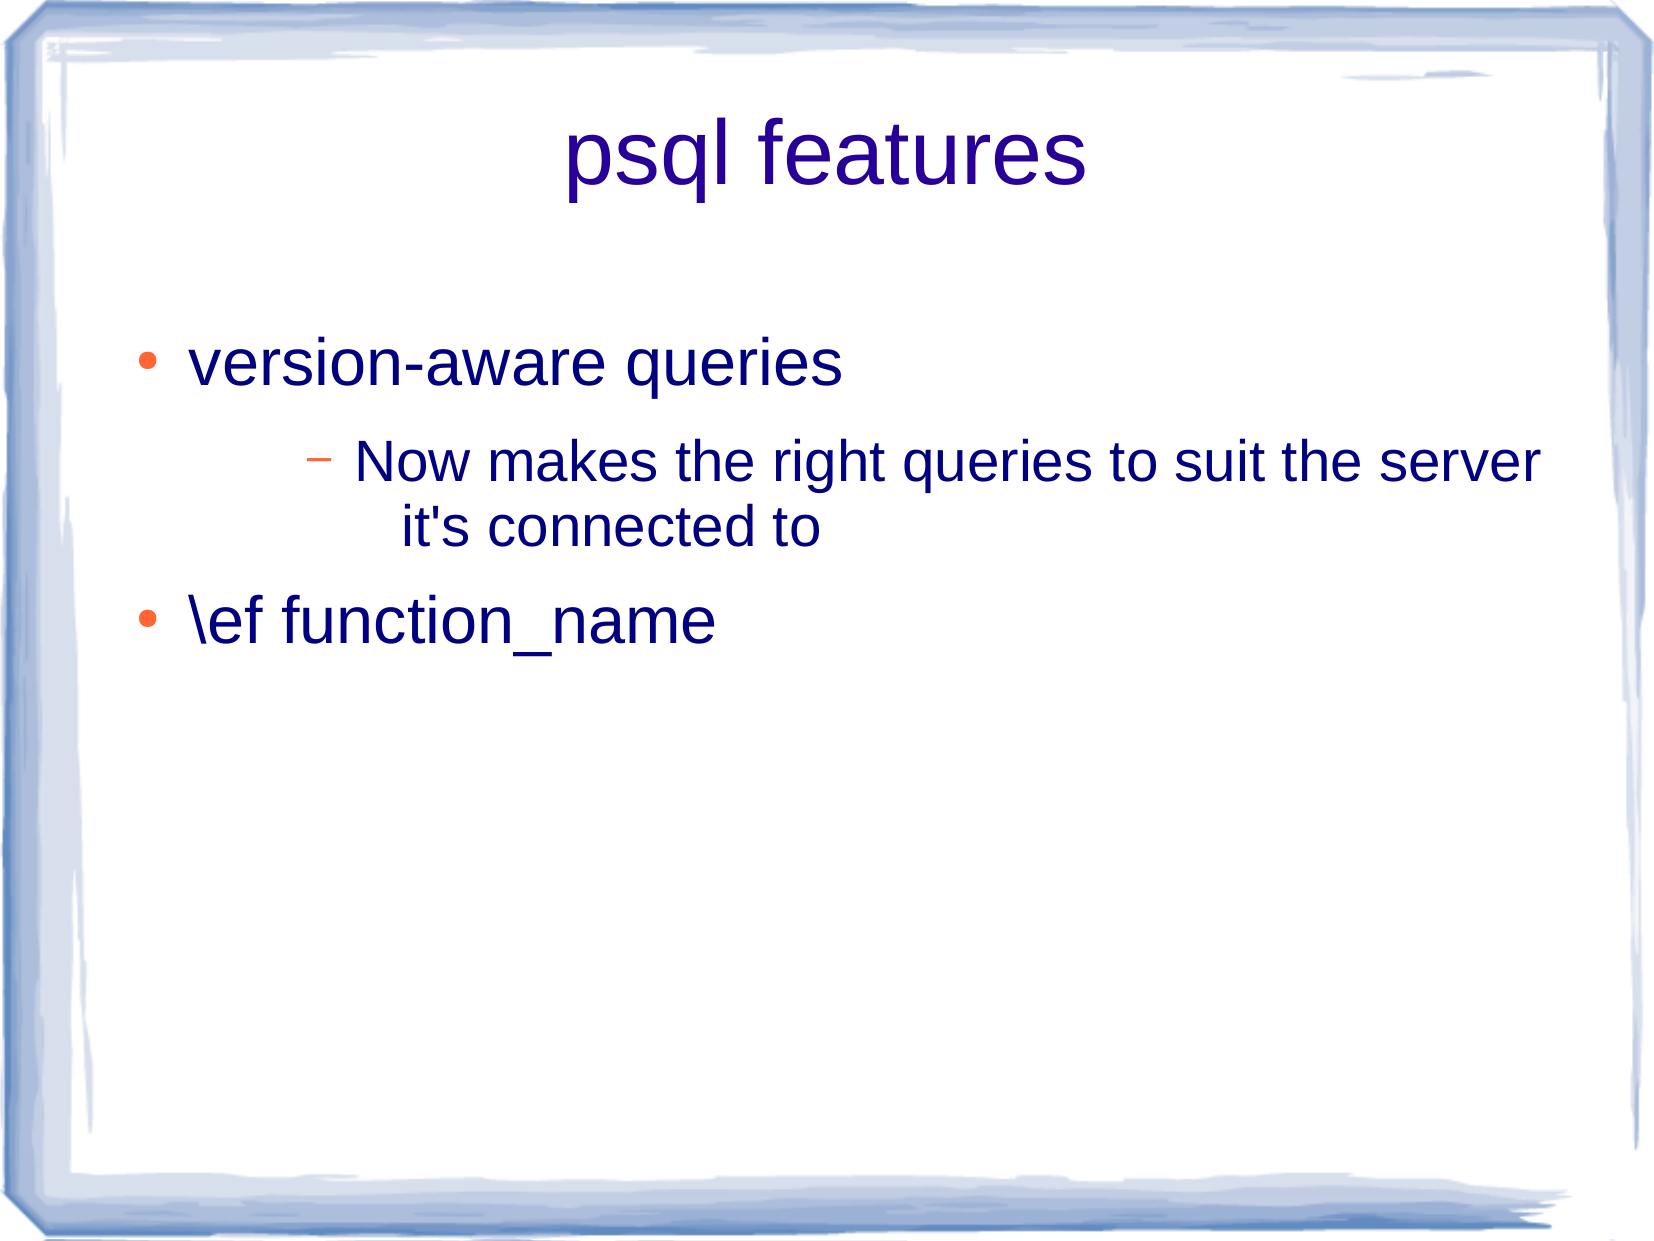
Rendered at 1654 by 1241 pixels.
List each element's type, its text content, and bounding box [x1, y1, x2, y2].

list version-aware queries Now makes the right queries to suit the server it's connected to \ef function_name [118, 324, 1571, 990]
title psql features [82, 56, 1571, 250]
picture [0, 0, 1654, 1241]
